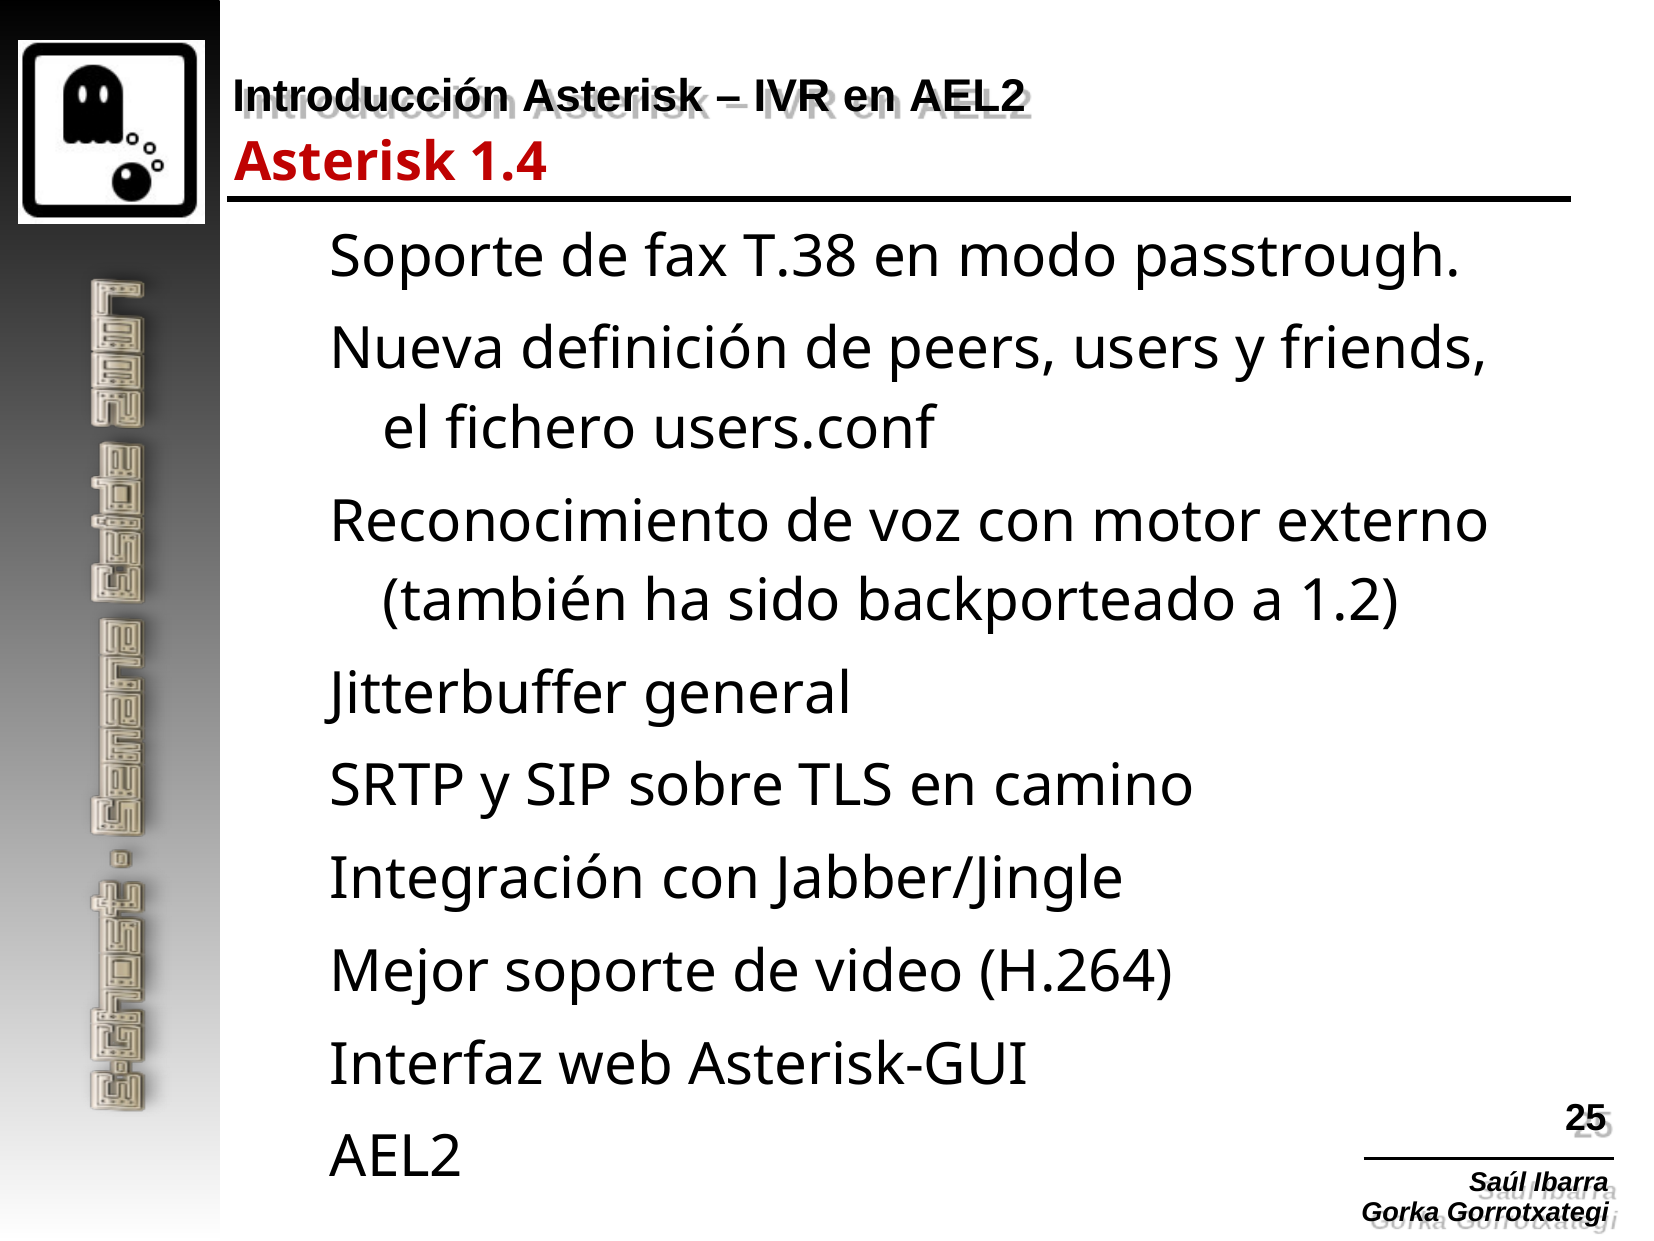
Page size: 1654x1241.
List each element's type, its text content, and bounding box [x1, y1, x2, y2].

picture [18, 40, 205, 224]
picture [51, 250, 180, 1122]
list Soporte de fax T.38 en modo passtrough. Nueva definición de peers, users y friends, el fichero users.conf Reconocimiento de voz con motor externo (también ha sido backporteado a 1.2) Jitterbuffer general SRTP y SIP sobre TLS en camino Integración con Jabber/Jingle Mejor soporte de video (H.264) Interfaz web Asterisk-GUI AEL2 [312, 214, 1516, 1222]
title Asterisk 1.4 [234, 120, 1529, 199]
